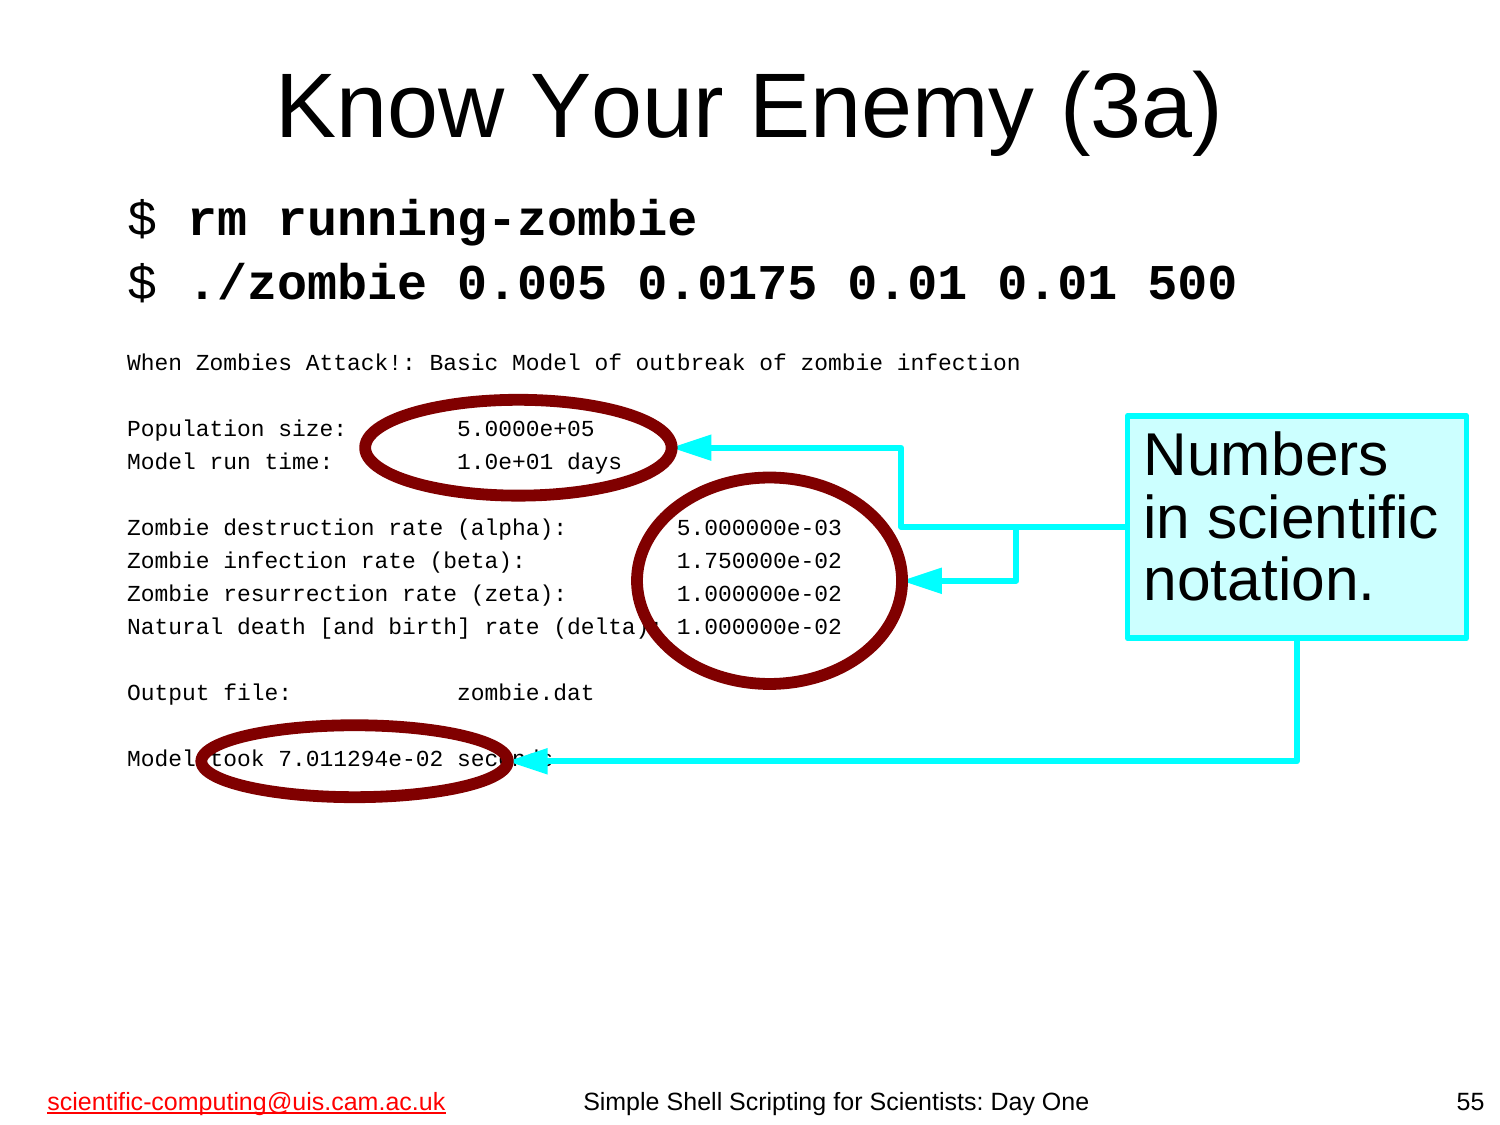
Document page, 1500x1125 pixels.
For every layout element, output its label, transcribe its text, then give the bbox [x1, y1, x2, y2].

list $ rm running-zombie $ ./zombie 0.005 0.0175 0.01 0.01 500 When Zombies Attack!: Basic Model of outbreak of zombie infection Population size: 5.0000e+05 Model run time: 1.0e+01 days Zombie destruction rate (alpha): 5.000000e-03 Zombie infection rate (beta): 1.750000e-02 Zombie resurrection rate (zeta): 1.000000e-02 Natural death [and birth] rate (delta): 1.000000e-02 Output file: zombie.dat Model took 7.011294e-02 seconds [112, 187, 1469, 1051]
text_box Numbers in scientific notation. [1127, 415, 1467, 639]
title Know Your Enemy (3a) [112, 47, 1388, 166]
